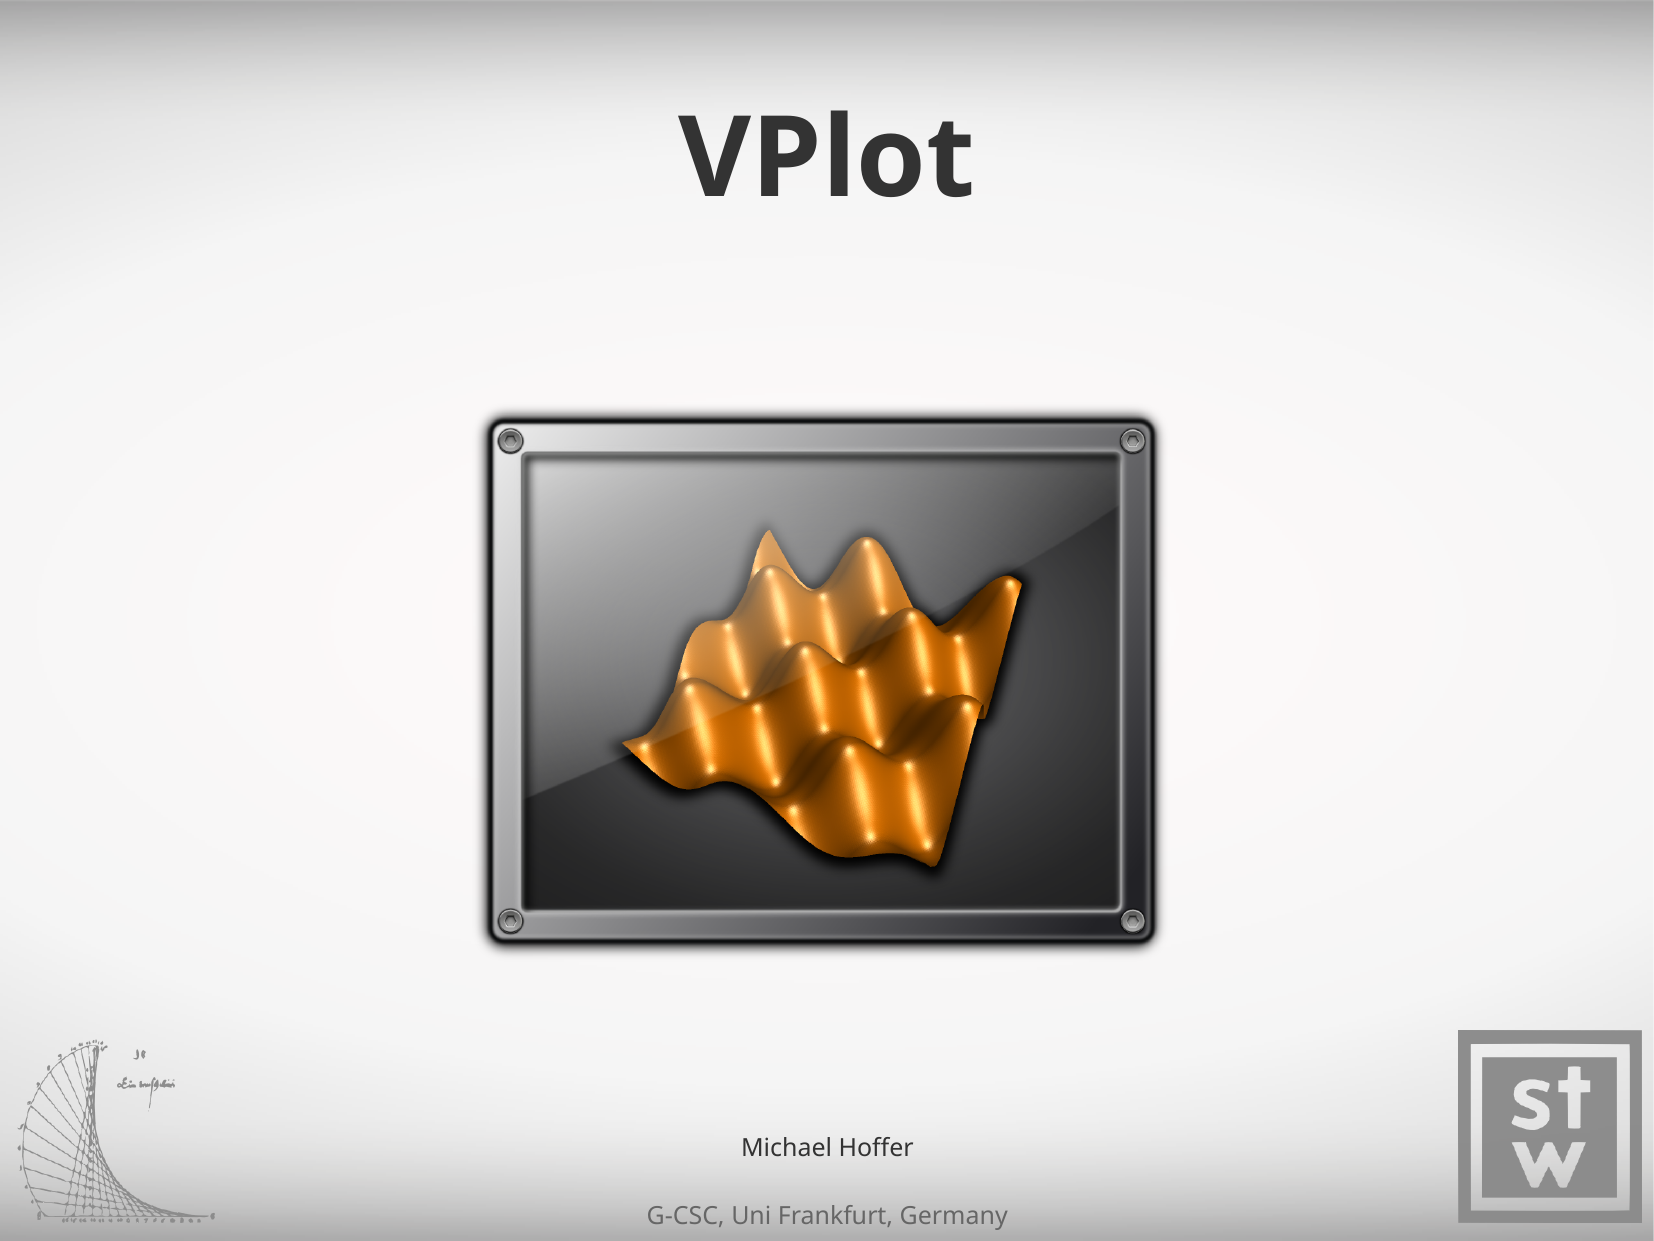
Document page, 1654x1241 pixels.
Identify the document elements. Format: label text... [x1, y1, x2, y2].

title VPlot [82, 49, 1571, 257]
picture [0, 0, 1654, 1241]
